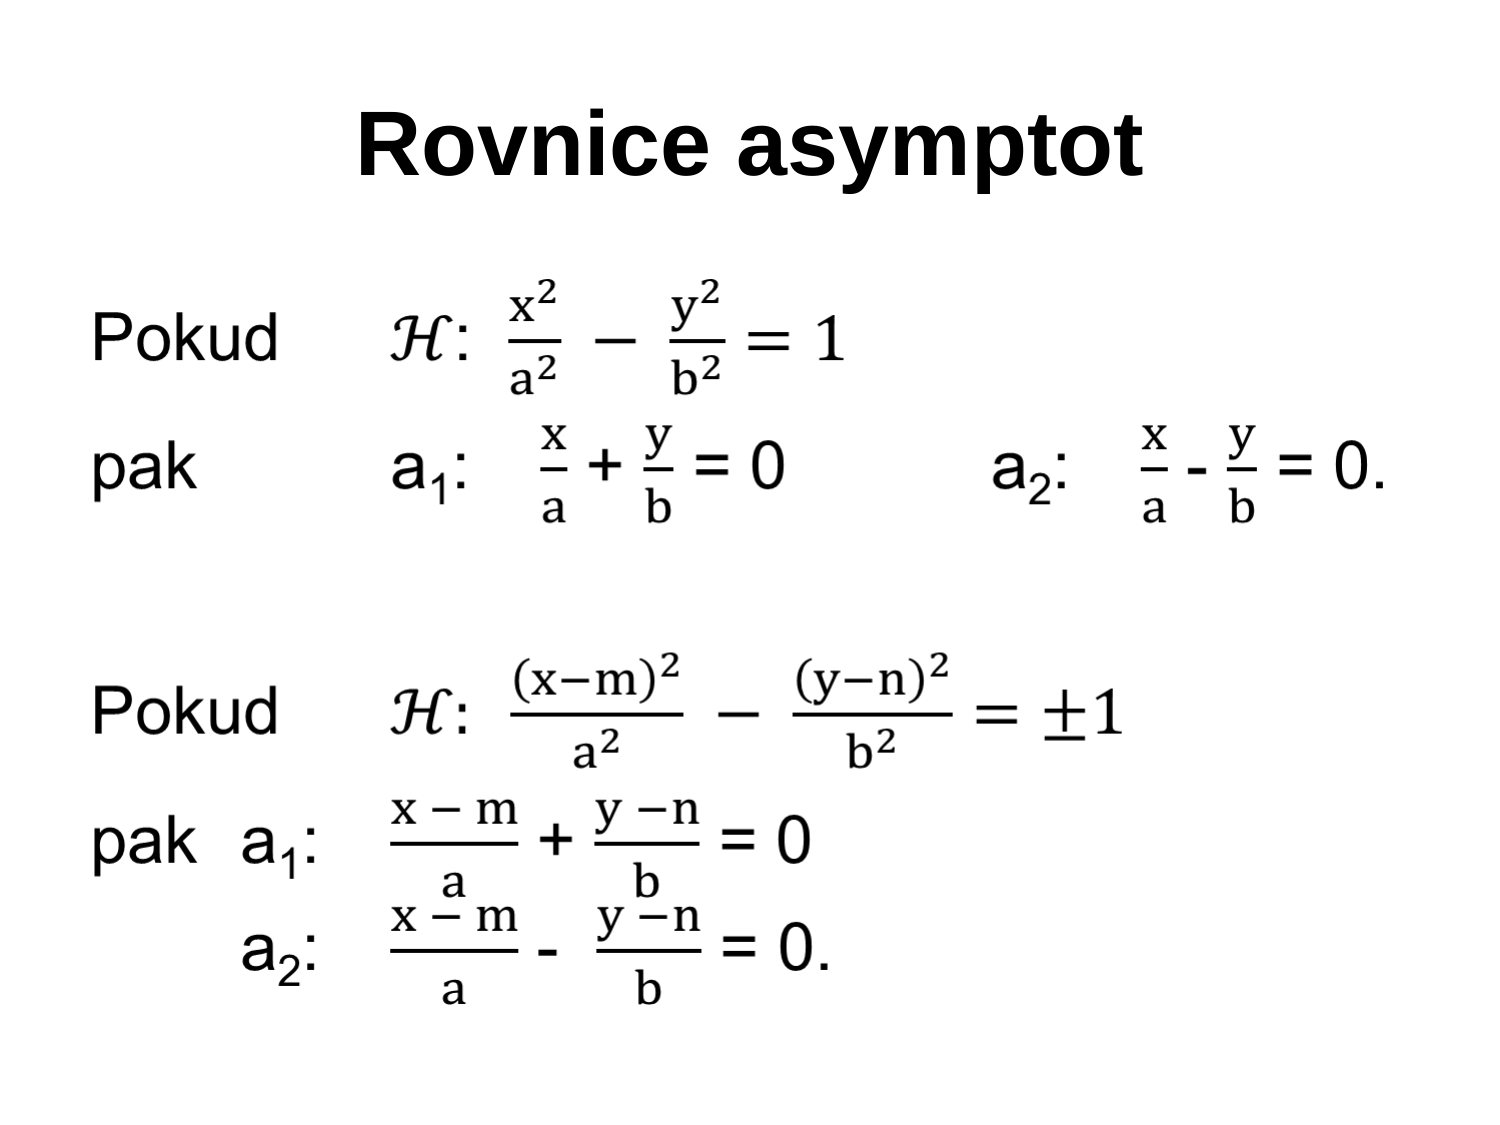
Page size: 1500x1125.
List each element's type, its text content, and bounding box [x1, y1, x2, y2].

text_box [50, 263, 1429, 1026]
title Rovnice asymptot [75, 45, 1426, 233]
